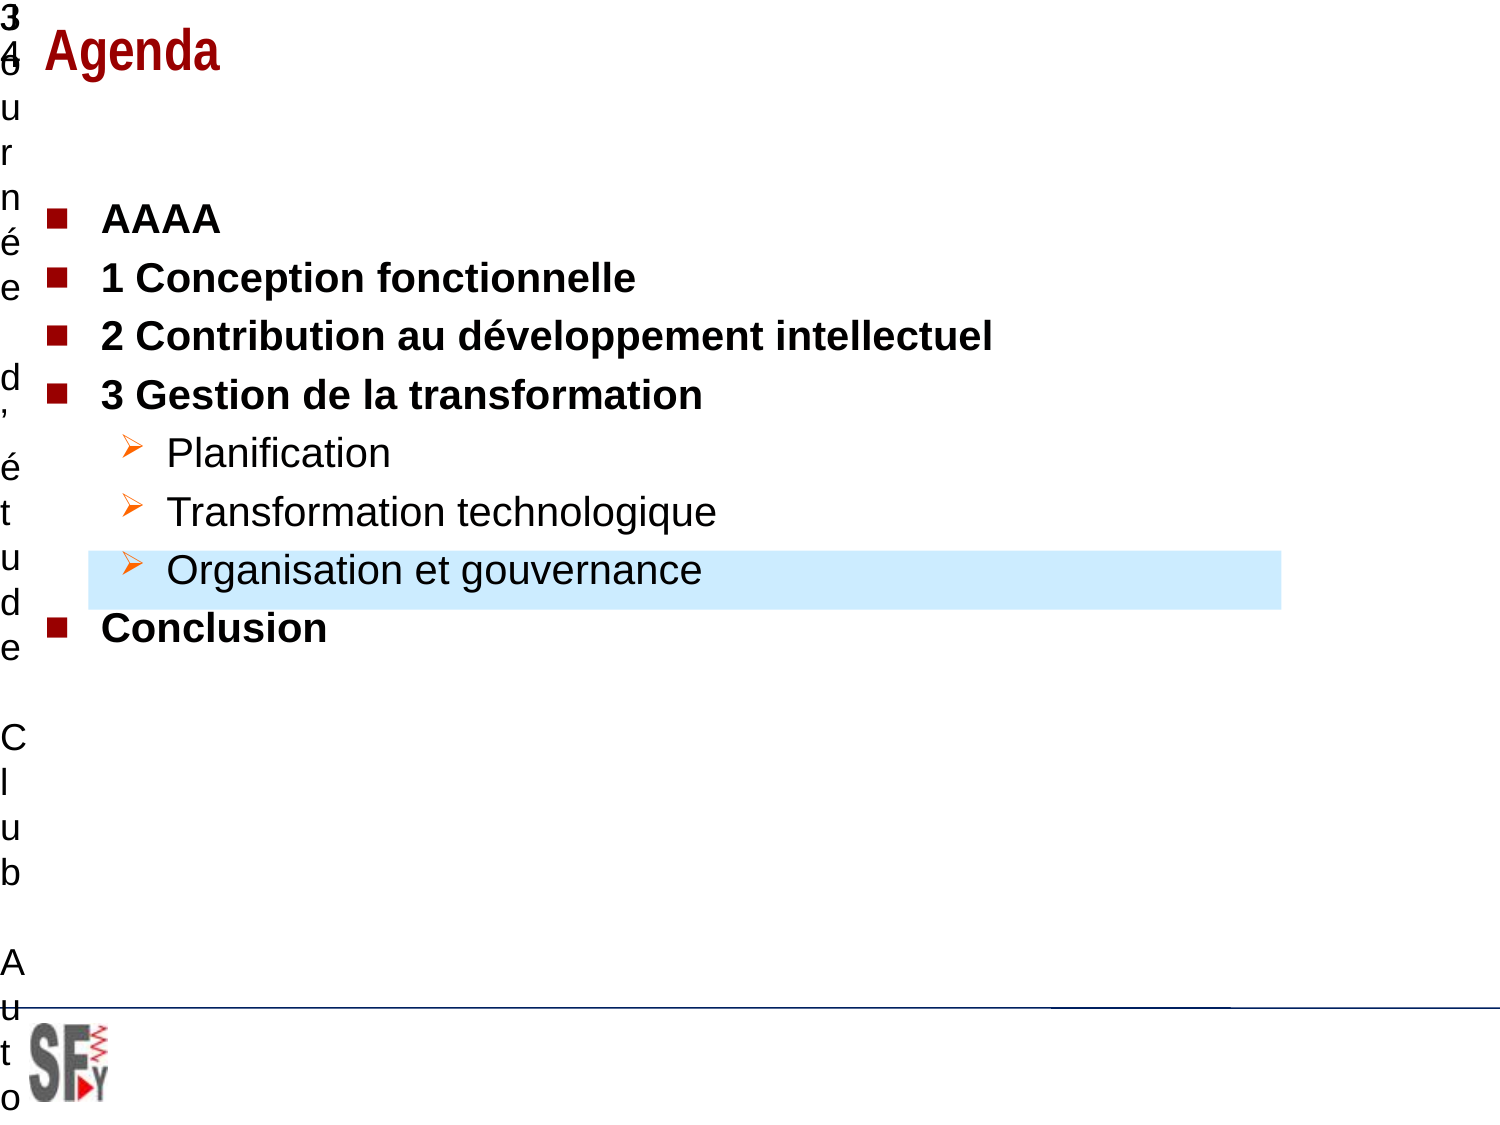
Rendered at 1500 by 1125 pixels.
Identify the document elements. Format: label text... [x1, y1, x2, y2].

list AAAA 1 Conception fonctionnelle 2 Contribution au développement intellectuel 3 Gestion de la transformation Planification Transformation technologique Organisation et gouvernance Conclusion [29, 184, 1471, 988]
picture [29, 1023, 108, 1102]
title Agenda [29, 12, 1471, 138]
